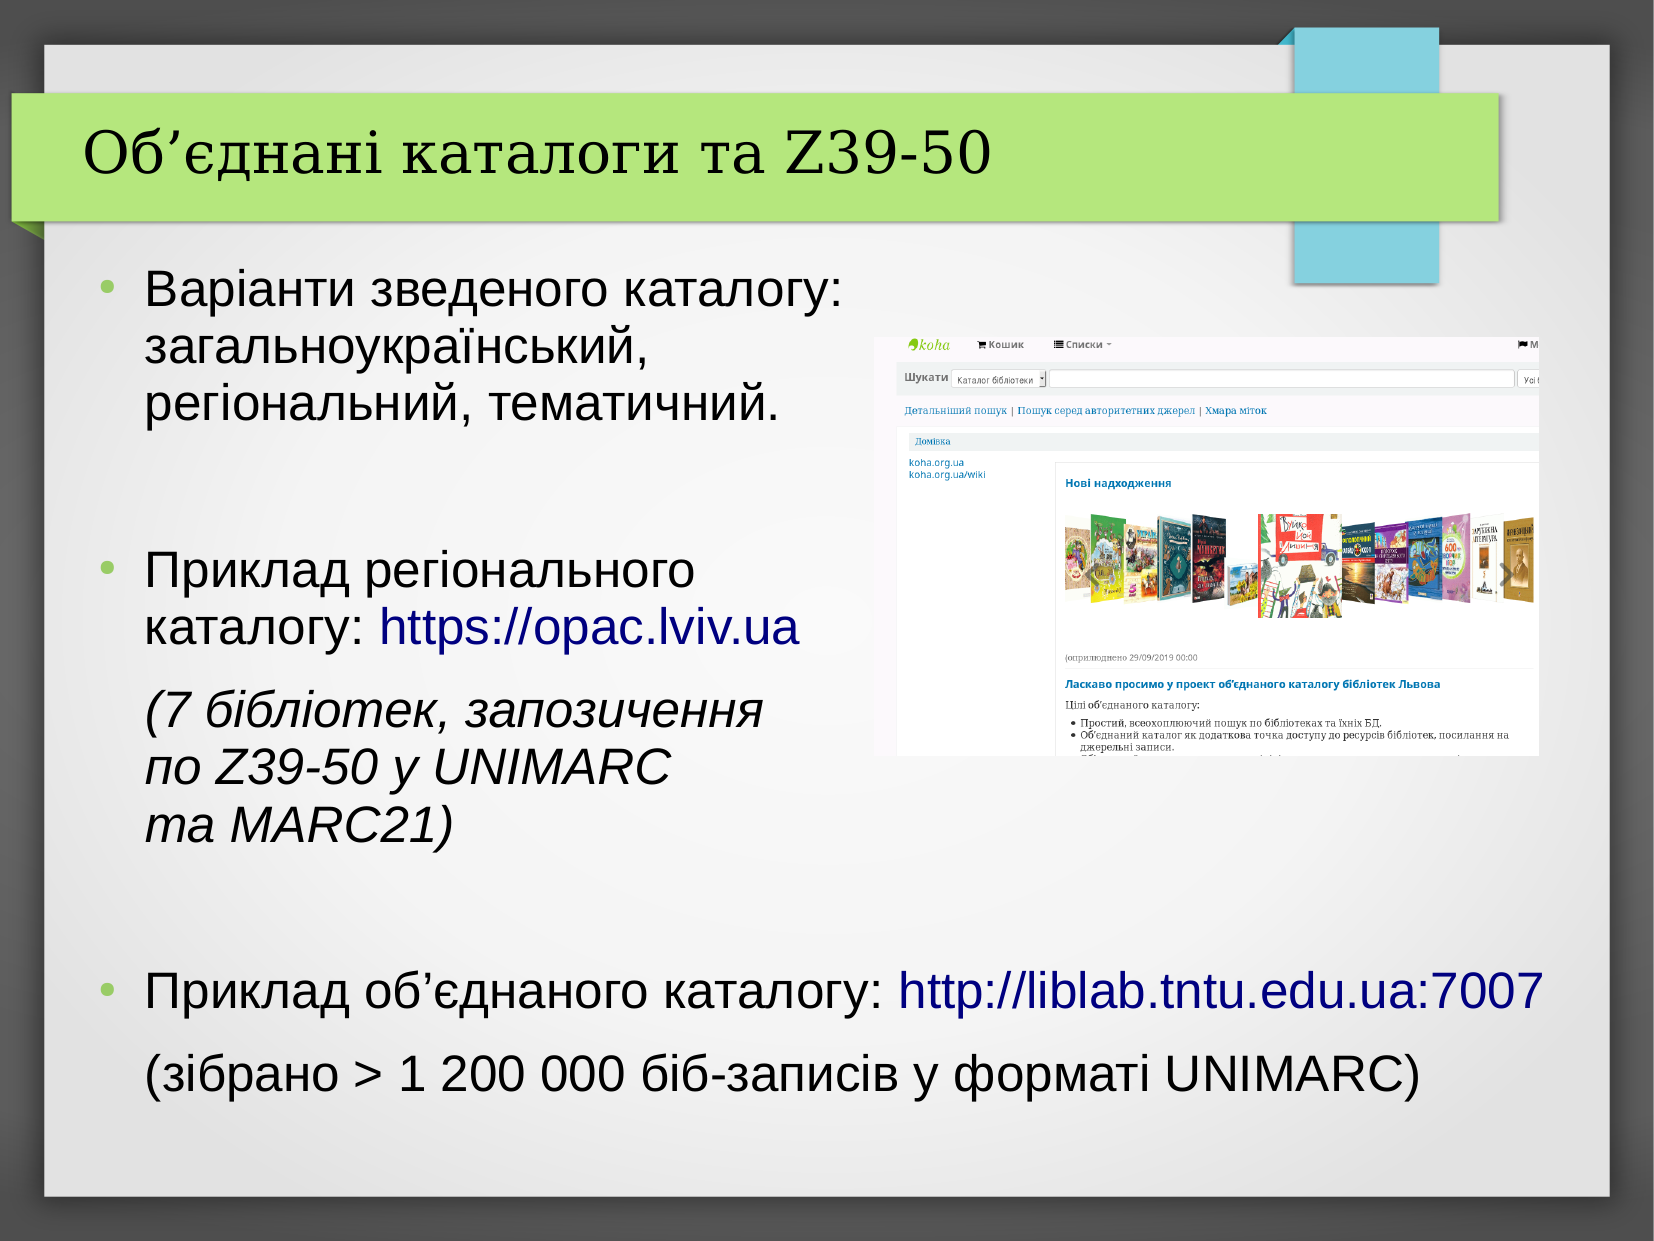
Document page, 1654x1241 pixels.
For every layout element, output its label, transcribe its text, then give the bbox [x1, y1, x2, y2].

picture [0, 0, 1654, 1241]
title Об’єднані каталоги та Z39-50 [82, 94, 1264, 213]
list Варіанти зведеного каталогу: загальноукраїнський, регіональний, тематичний. Приклад регіонального каталогу: https://opac.lviv.ua (7 бібліотек, запозичення по Z39-50 у UNIMARC та MARC21) Приклад об’єднаного каталогу: http://liblab.tntu.edu.ua:7007 (зібрано > 1 200 000 біб-записів у форматі UNIMARC) [82, 259, 1571, 1158]
